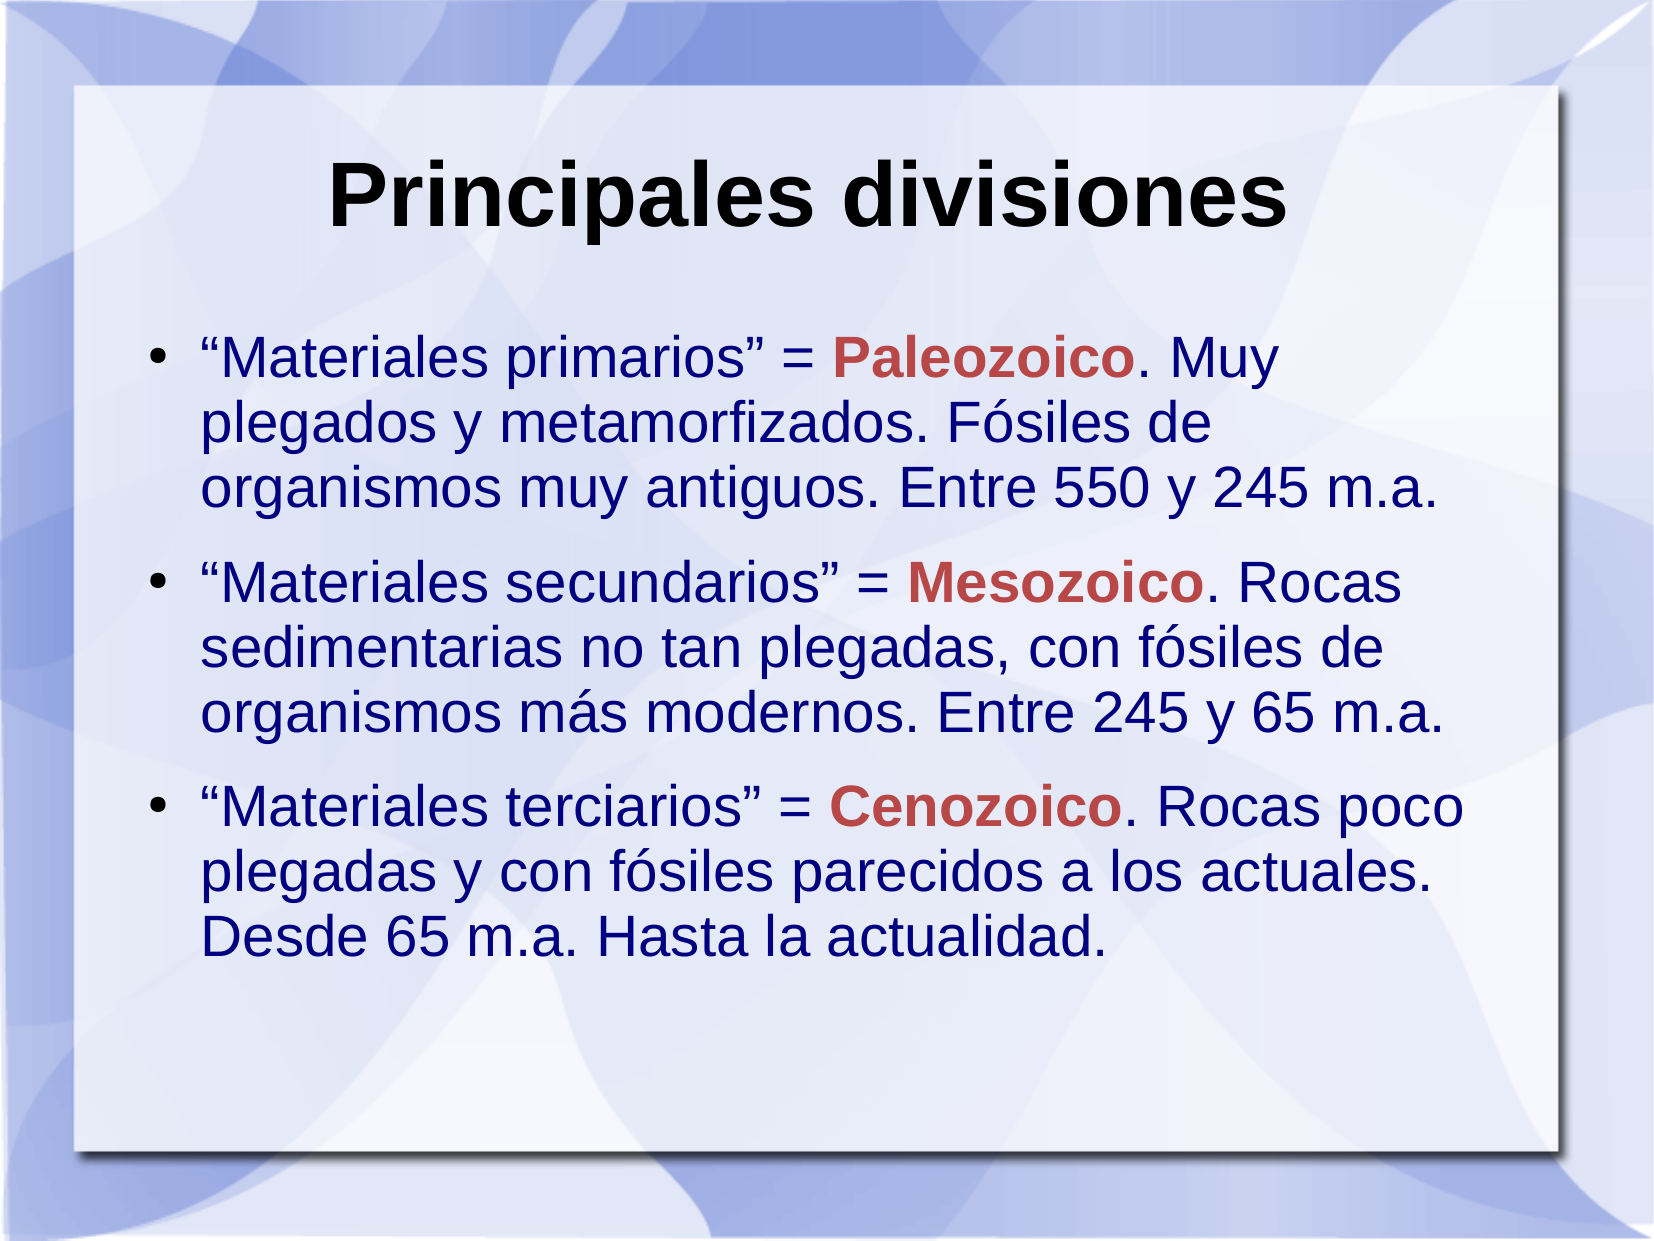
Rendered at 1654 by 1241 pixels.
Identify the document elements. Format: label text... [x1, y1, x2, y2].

title Principales divisiones [82, 90, 1536, 298]
picture [0, 0, 1654, 1241]
list “Materiales primarios” = Paleozoico. Muy plegados y metamorfizados. Fósiles de organismos muy antiguos. Entre 550 y 245 m.a. “Materiales secundarios” = Mesozoico. Rocas sedimentarias no tan plegadas, con fósiles de organismos más modernos. Entre 245 y 65 m.a. “Materiales terciarios” = Cenozoico. Rocas poco plegadas y con fósiles parecidos a los actuales. Desde 65 m.a. Hasta la actualidad. [129, 324, 1489, 975]
